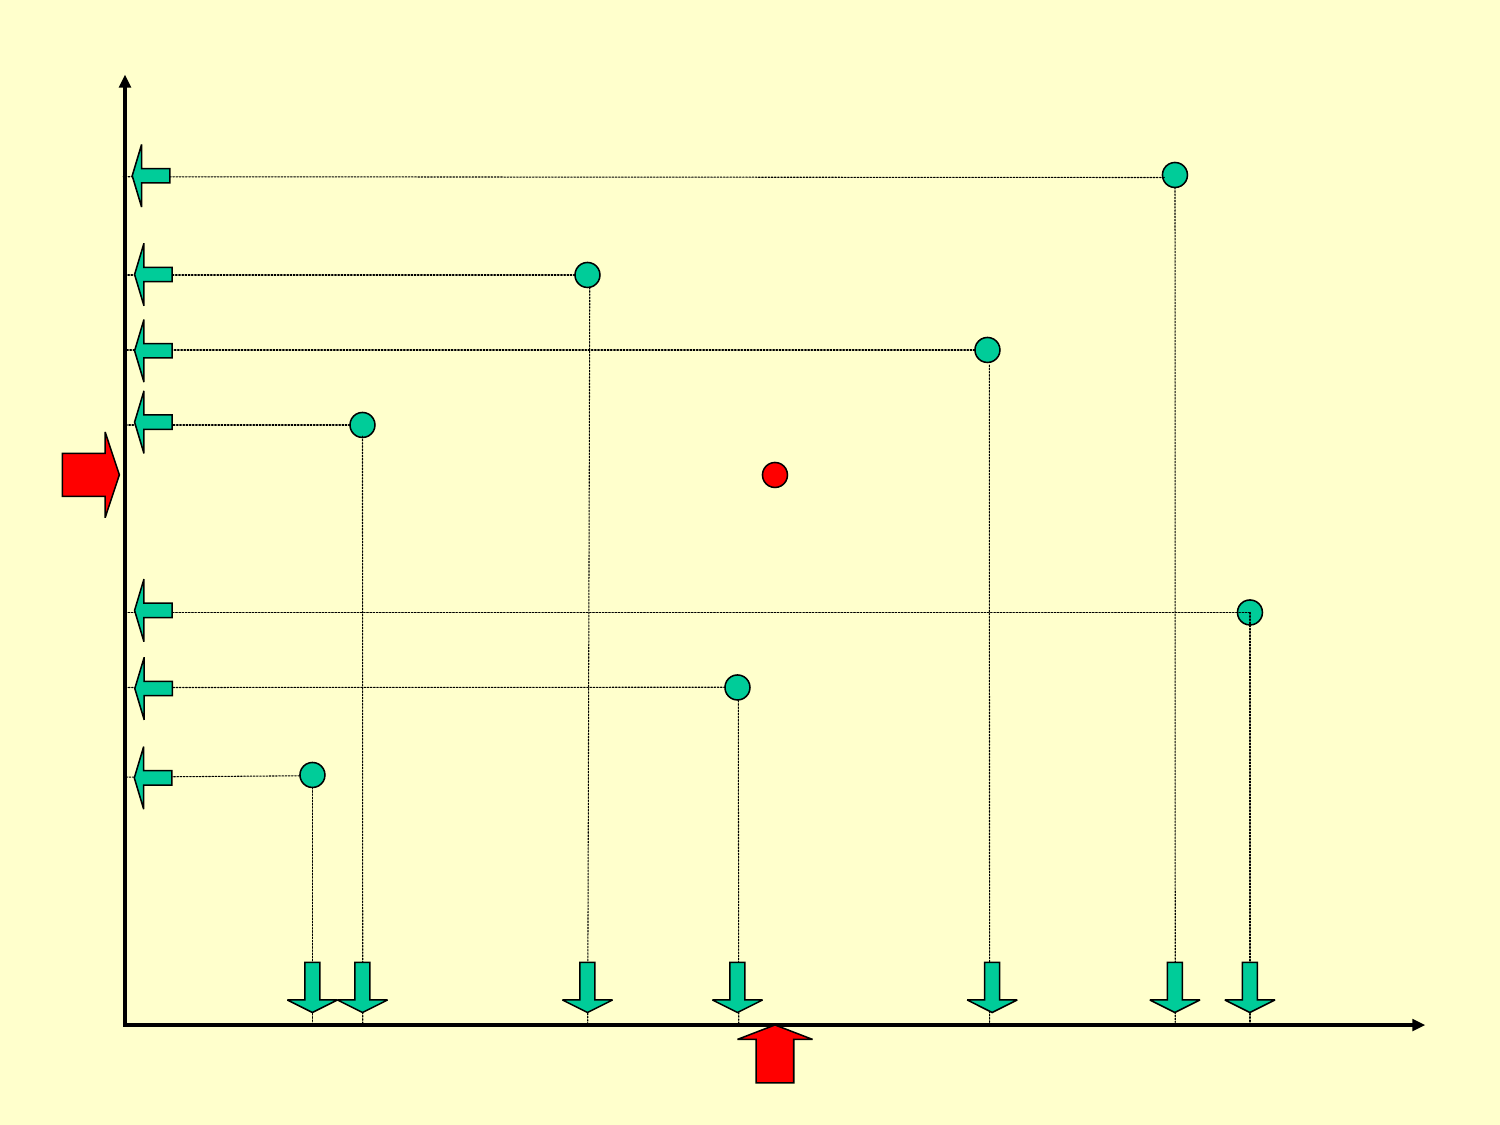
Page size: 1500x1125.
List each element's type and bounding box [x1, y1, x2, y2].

text_box [737, 1024, 813, 1083]
text_box [62, 431, 120, 518]
text_box [762, 462, 788, 488]
